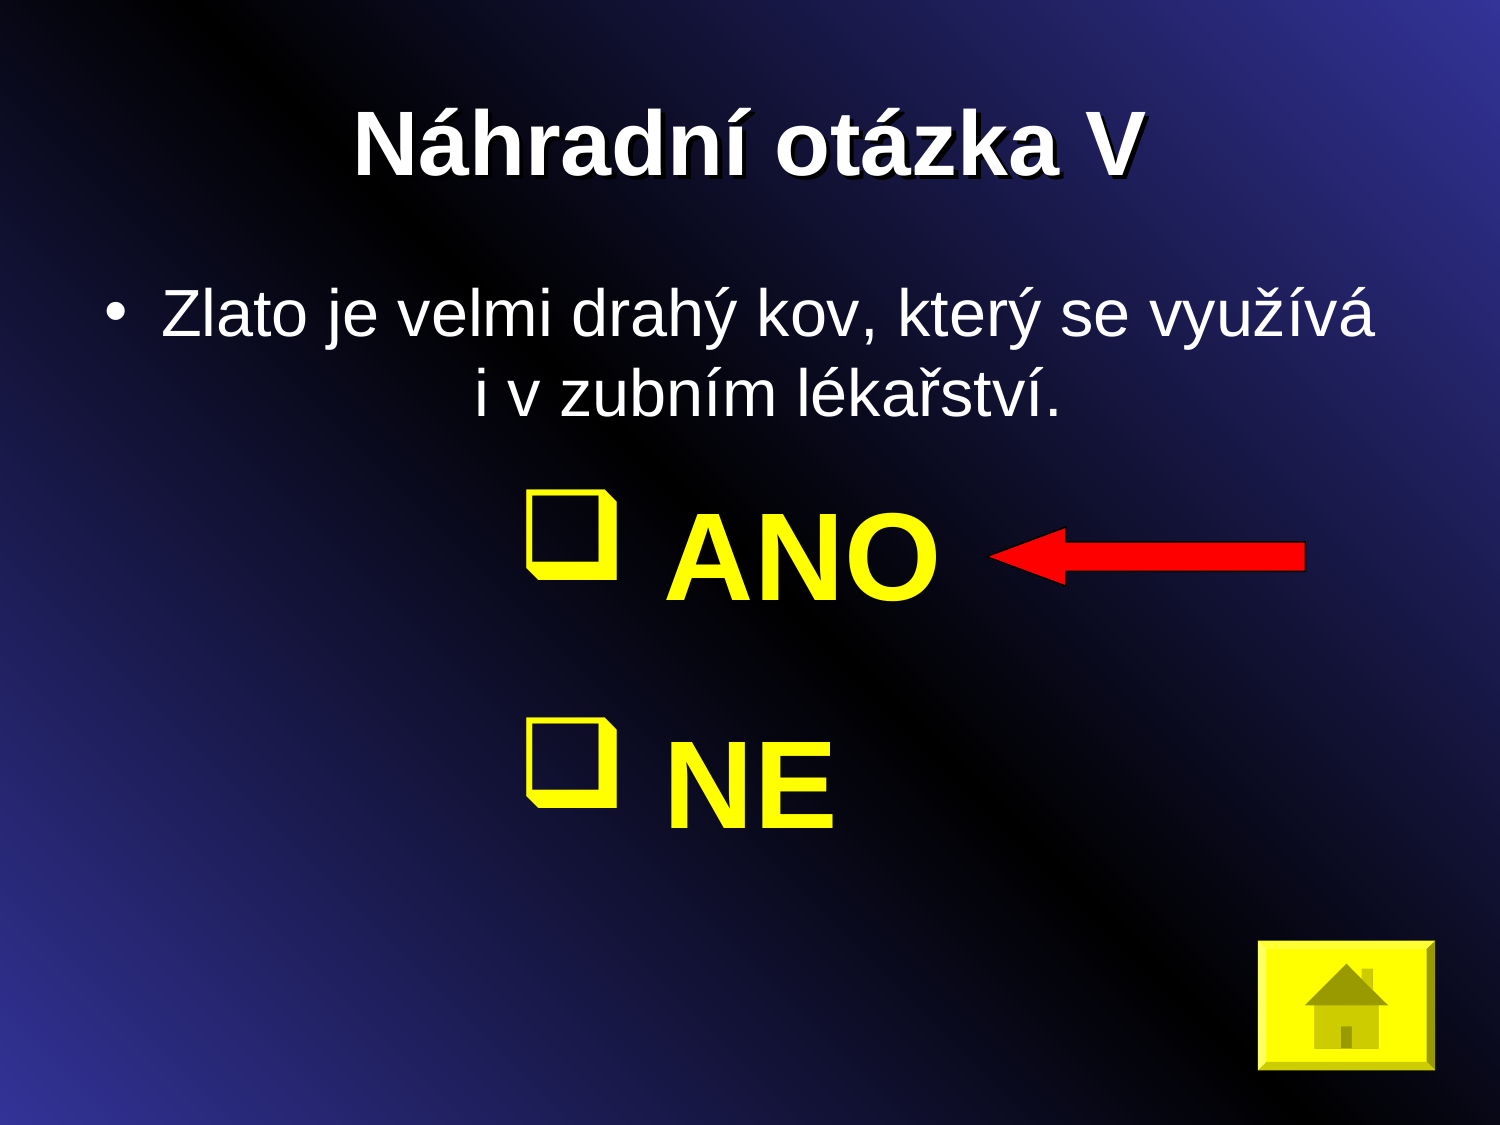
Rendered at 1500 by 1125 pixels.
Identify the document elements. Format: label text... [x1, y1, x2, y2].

text_box [986, 527, 1306, 587]
text_box ANO NE [501, 467, 999, 862]
title Náhradní otázka V [75, 45, 1426, 233]
list Zlato je velmi drahý kov, který se využívá i v zubním lékařství. [75, 262, 1426, 445]
text_box [1259, 940, 1436, 1071]
